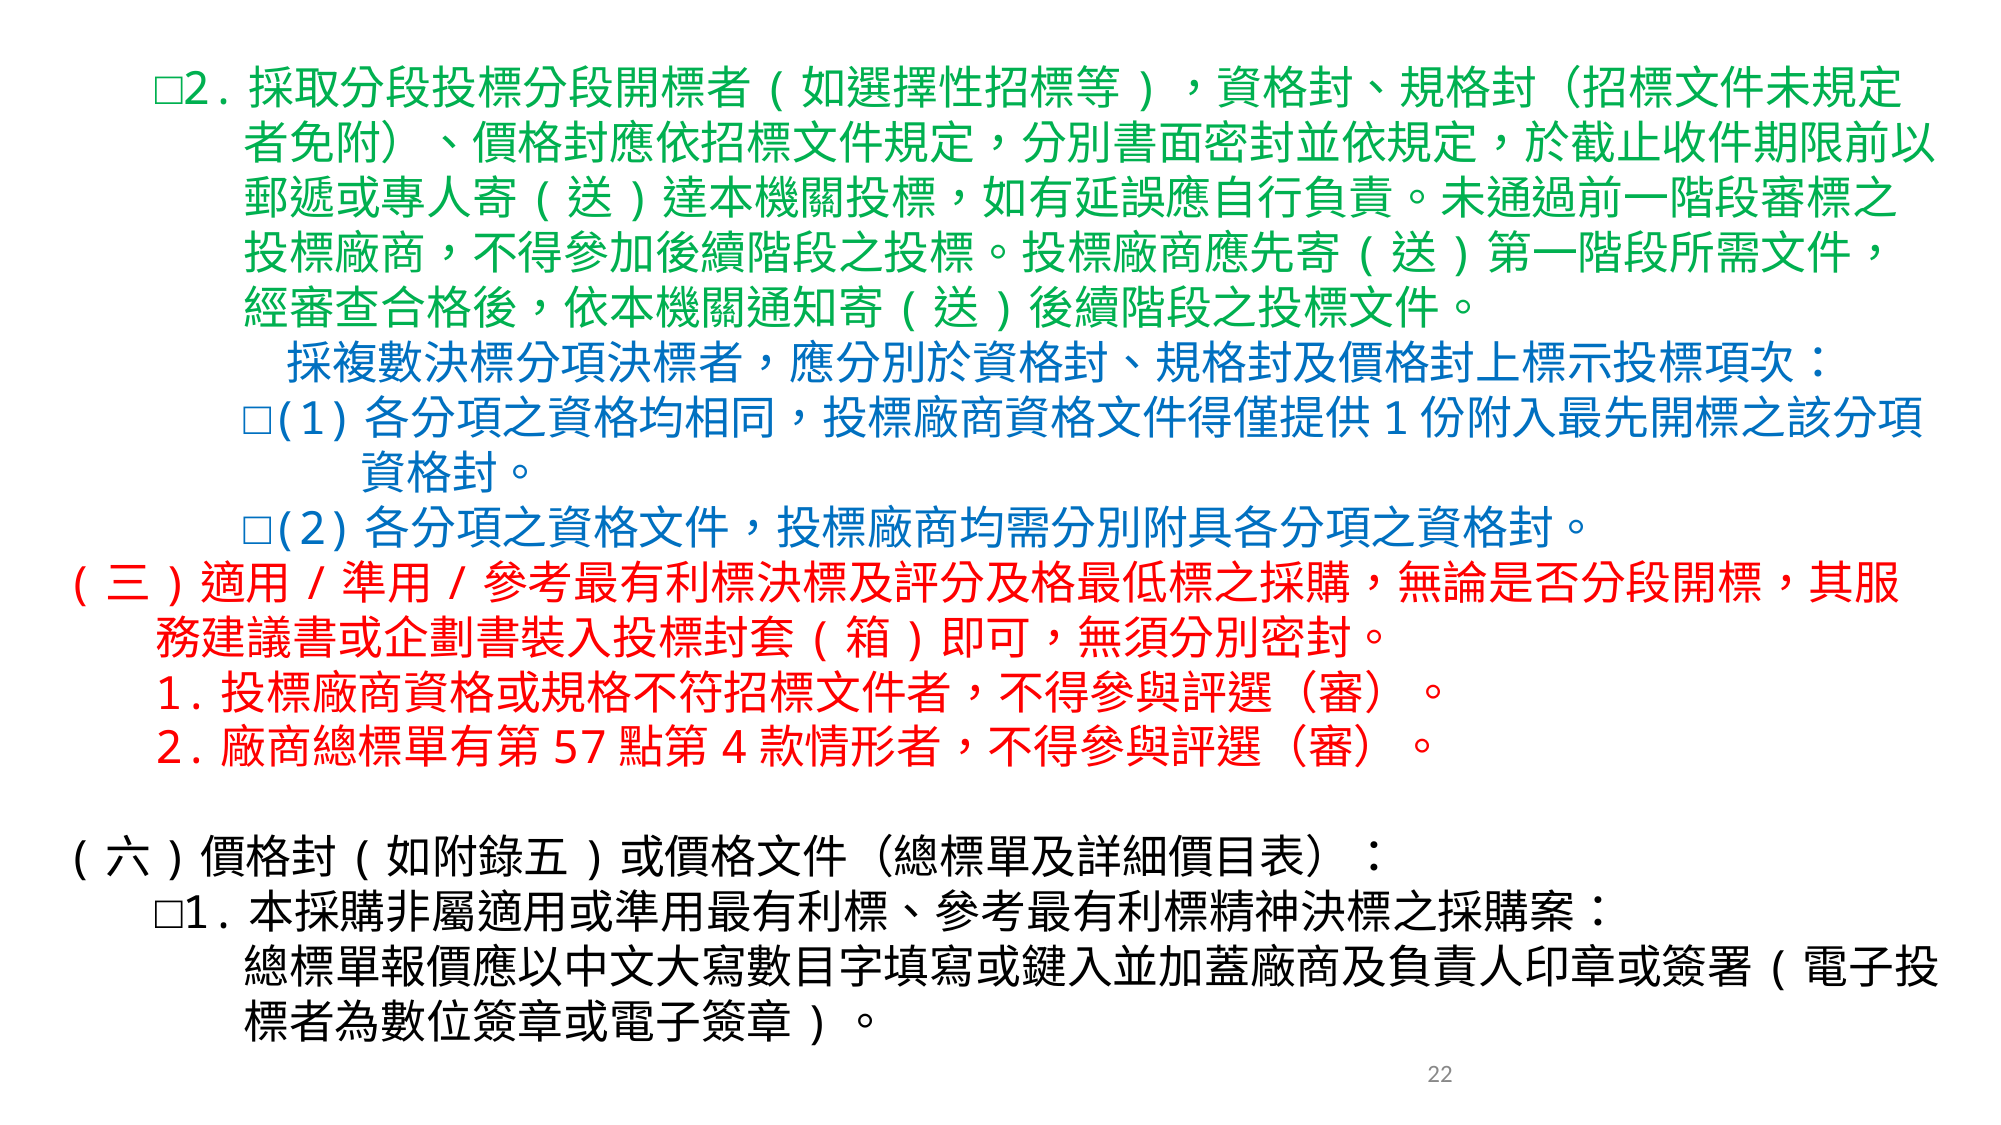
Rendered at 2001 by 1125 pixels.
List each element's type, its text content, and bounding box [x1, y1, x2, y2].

text_box 22 [1412, 1042, 1863, 1103]
text_box □2.採取分段投標分段開標者(如選擇性招標等)，資格封、規格封（招標文件未規定者免附）、價格封應依招標文件規定，分別書面密封並依規定，於截止收件期限前以郵遞或專人寄(送)達本機關投標，如有延誤應自行負責。未通過前一階段審標之投標廠商，不得參加後續階段之投標。投標廠商應先寄(送)第一階段所需文件，經審查合格後，依本機關通知寄(送)後續階段之投標文件。 採複數決標分項決標者，應分別於資格封、規格封及價格封上標示投標項次： □(1)各分項之資格均相同，投標廠商資格文件得僅提供1份附入最先開標之該分項資格封。 □(2)各分項之資格文件，投標廠商均需分別附具各分項之資格封。 (三)適用/準用/參考最有利標決標及評分及格最低標之採購，無論是否分段開標，其服務建議書或企劃書裝入投標封套(箱)即可，無須分別密封。 1.投標廠商資格或規格不符招標文件者，不得參與評選（審）。 2.廠商總標單有第57點第4款情形者，不得參與評選（審）。 (六)價格封(如附錄五)或價格文件（總標單及詳細價目表）： □1.本採購非屬適用或準用最有利標、參考最有利標精神決標之採購案： 總標單報價應以中文大寫數目字填寫或鍵入並加蓋廠商及負責人印章或簽署(電子投標者為數位簽章或電子簽章)。 [51, 51, 1956, 1056]
